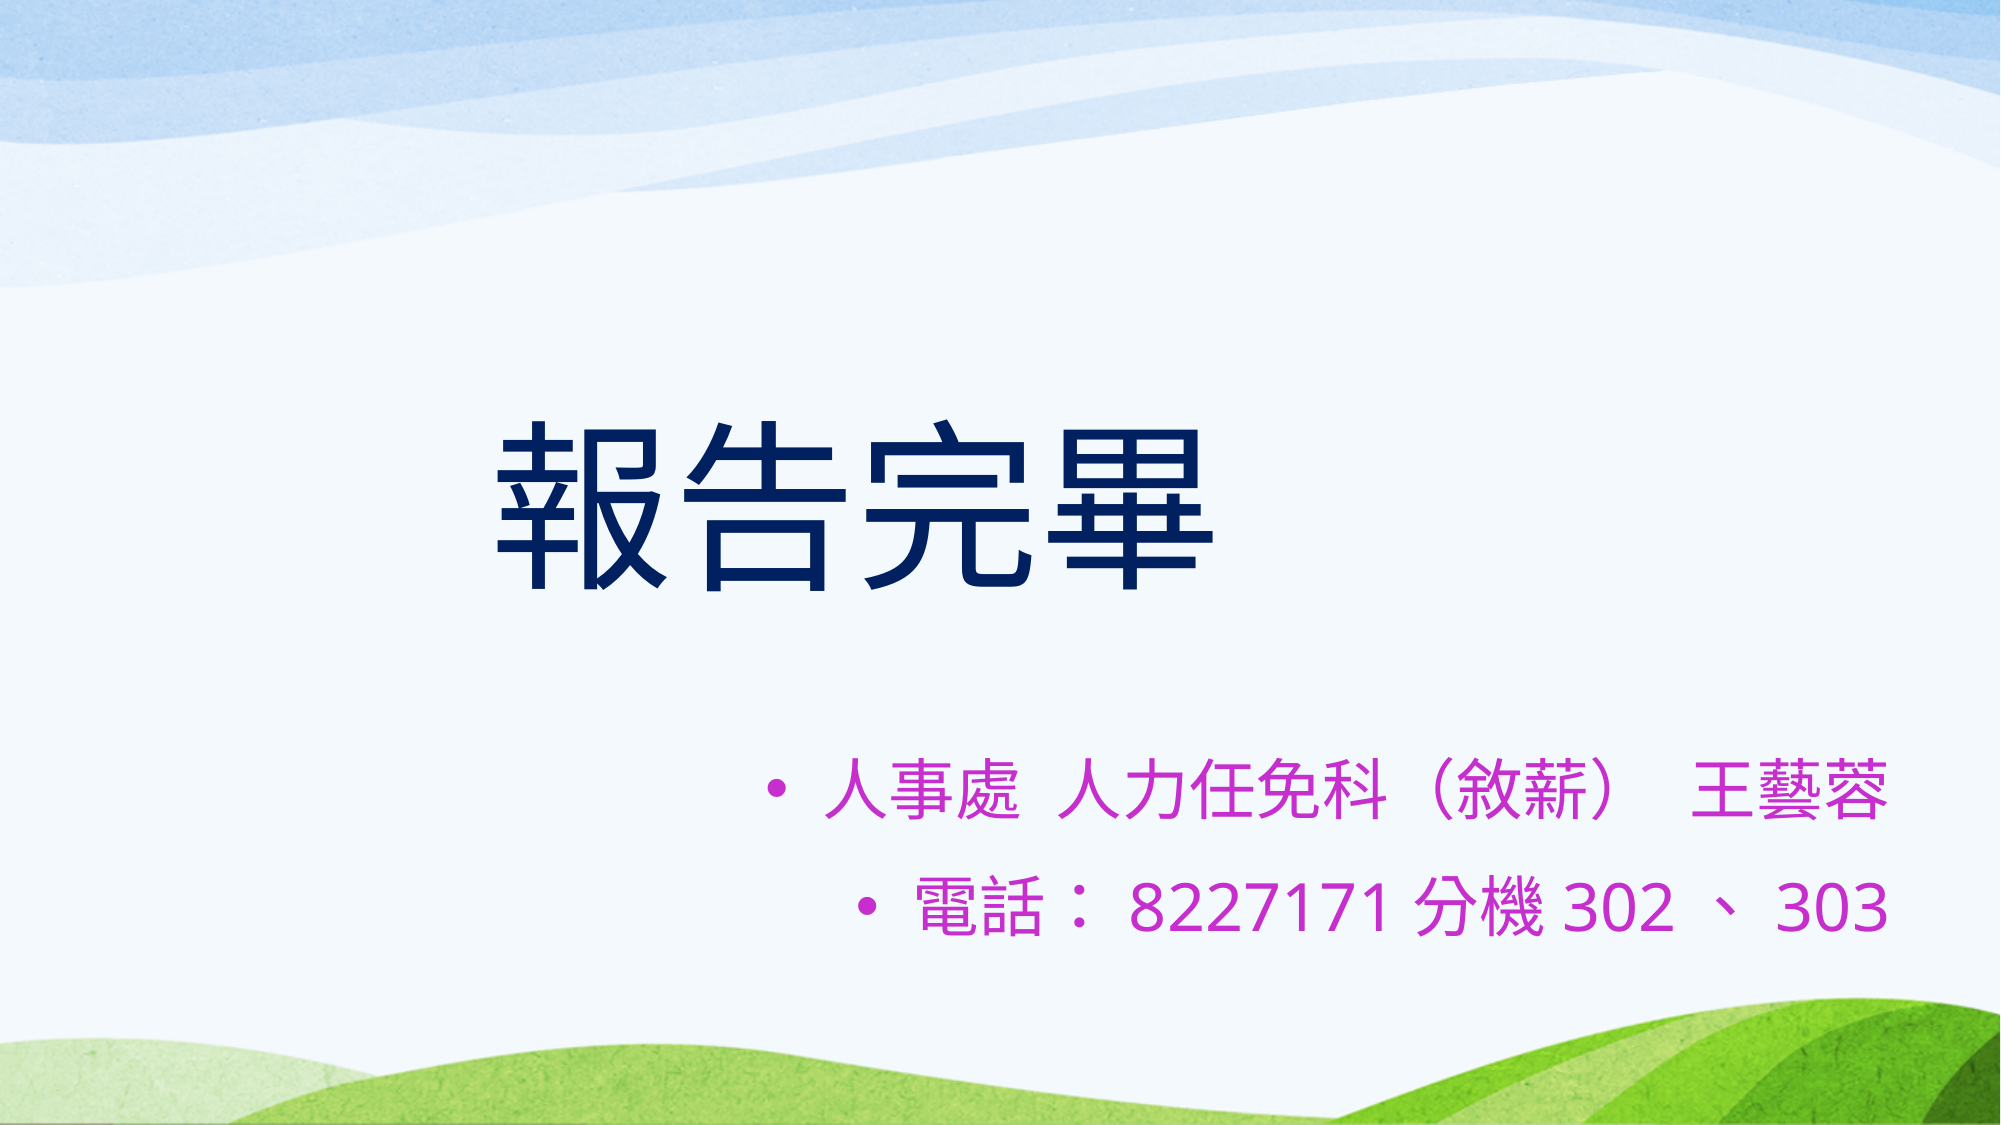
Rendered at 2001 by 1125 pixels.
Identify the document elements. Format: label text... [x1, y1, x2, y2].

list 報告完畢 人事處 人力任免科（敘薪） 王藝蓉 電話：8227171分機302、303 [174, 287, 1906, 982]
picture [0, 0, 2001, 1125]
